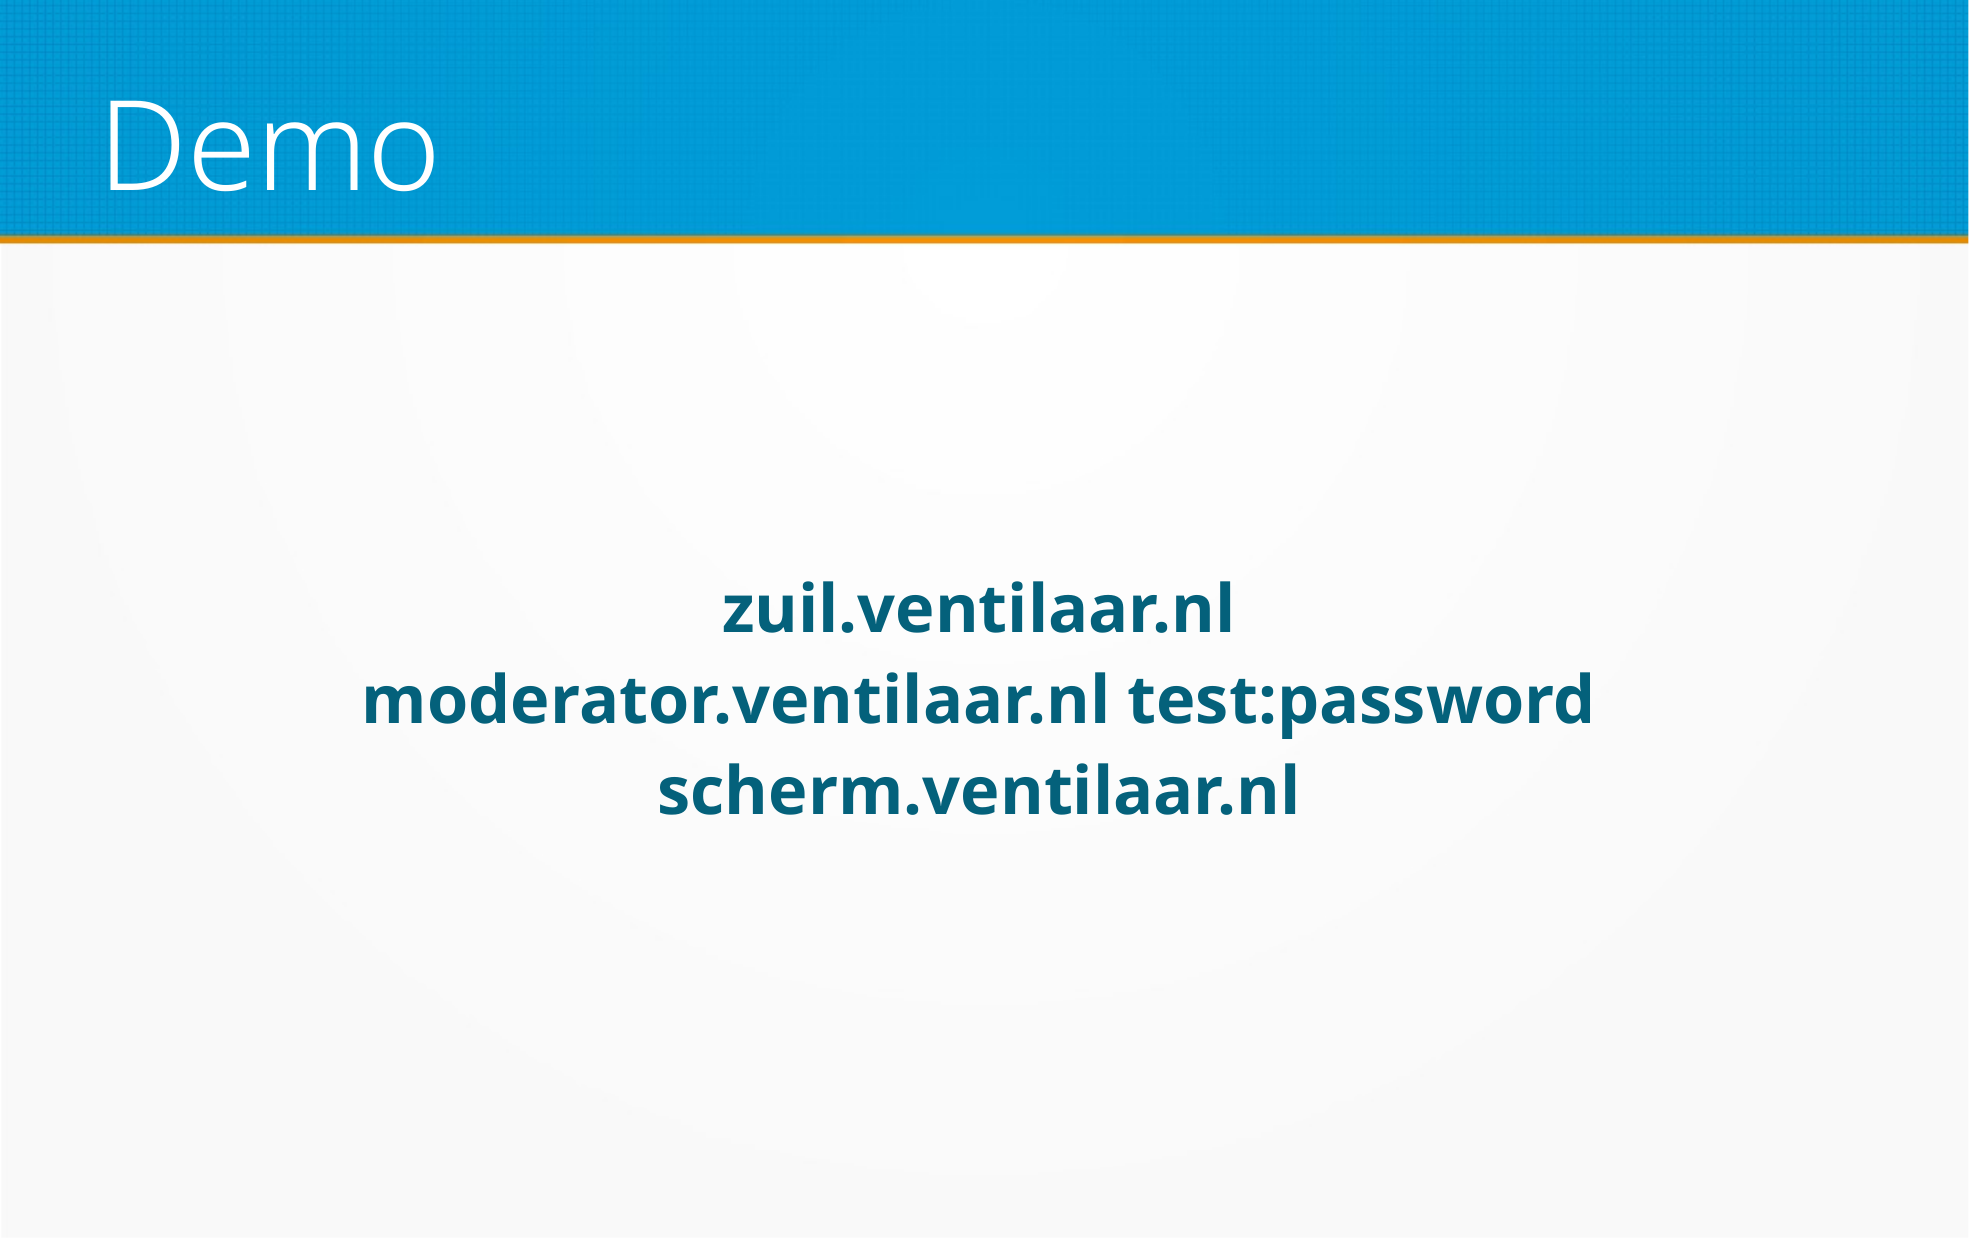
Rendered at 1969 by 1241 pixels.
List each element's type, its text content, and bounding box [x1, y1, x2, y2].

subtitle zuil.ventilaar.nl moderator.ventilaar.nl test:password scherm.ventilaar.nl [98, 315, 1861, 1081]
picture [0, 233, 1969, 1241]
title Demo [98, 19, 1870, 227]
